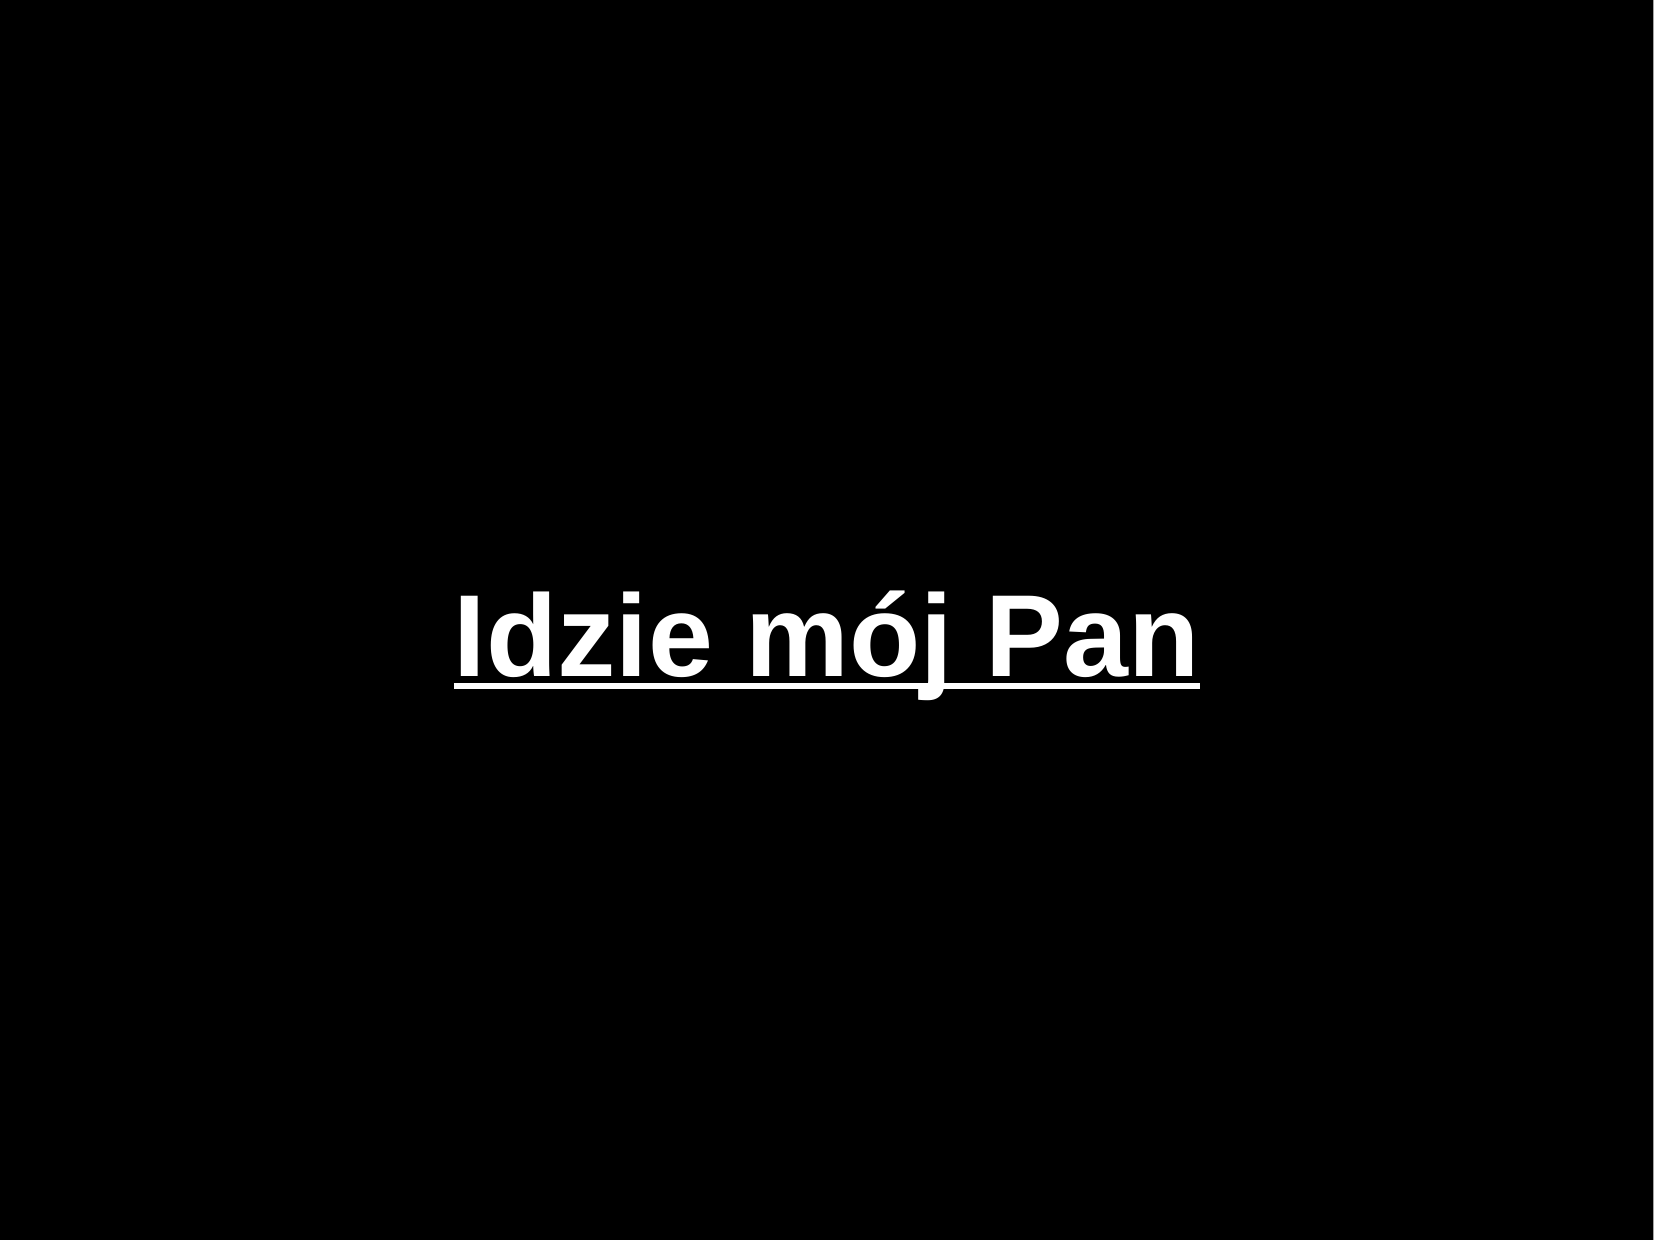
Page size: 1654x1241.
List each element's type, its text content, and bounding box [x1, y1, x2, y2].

subtitle Idzie mój Pan [0, 0, 1654, 1241]
